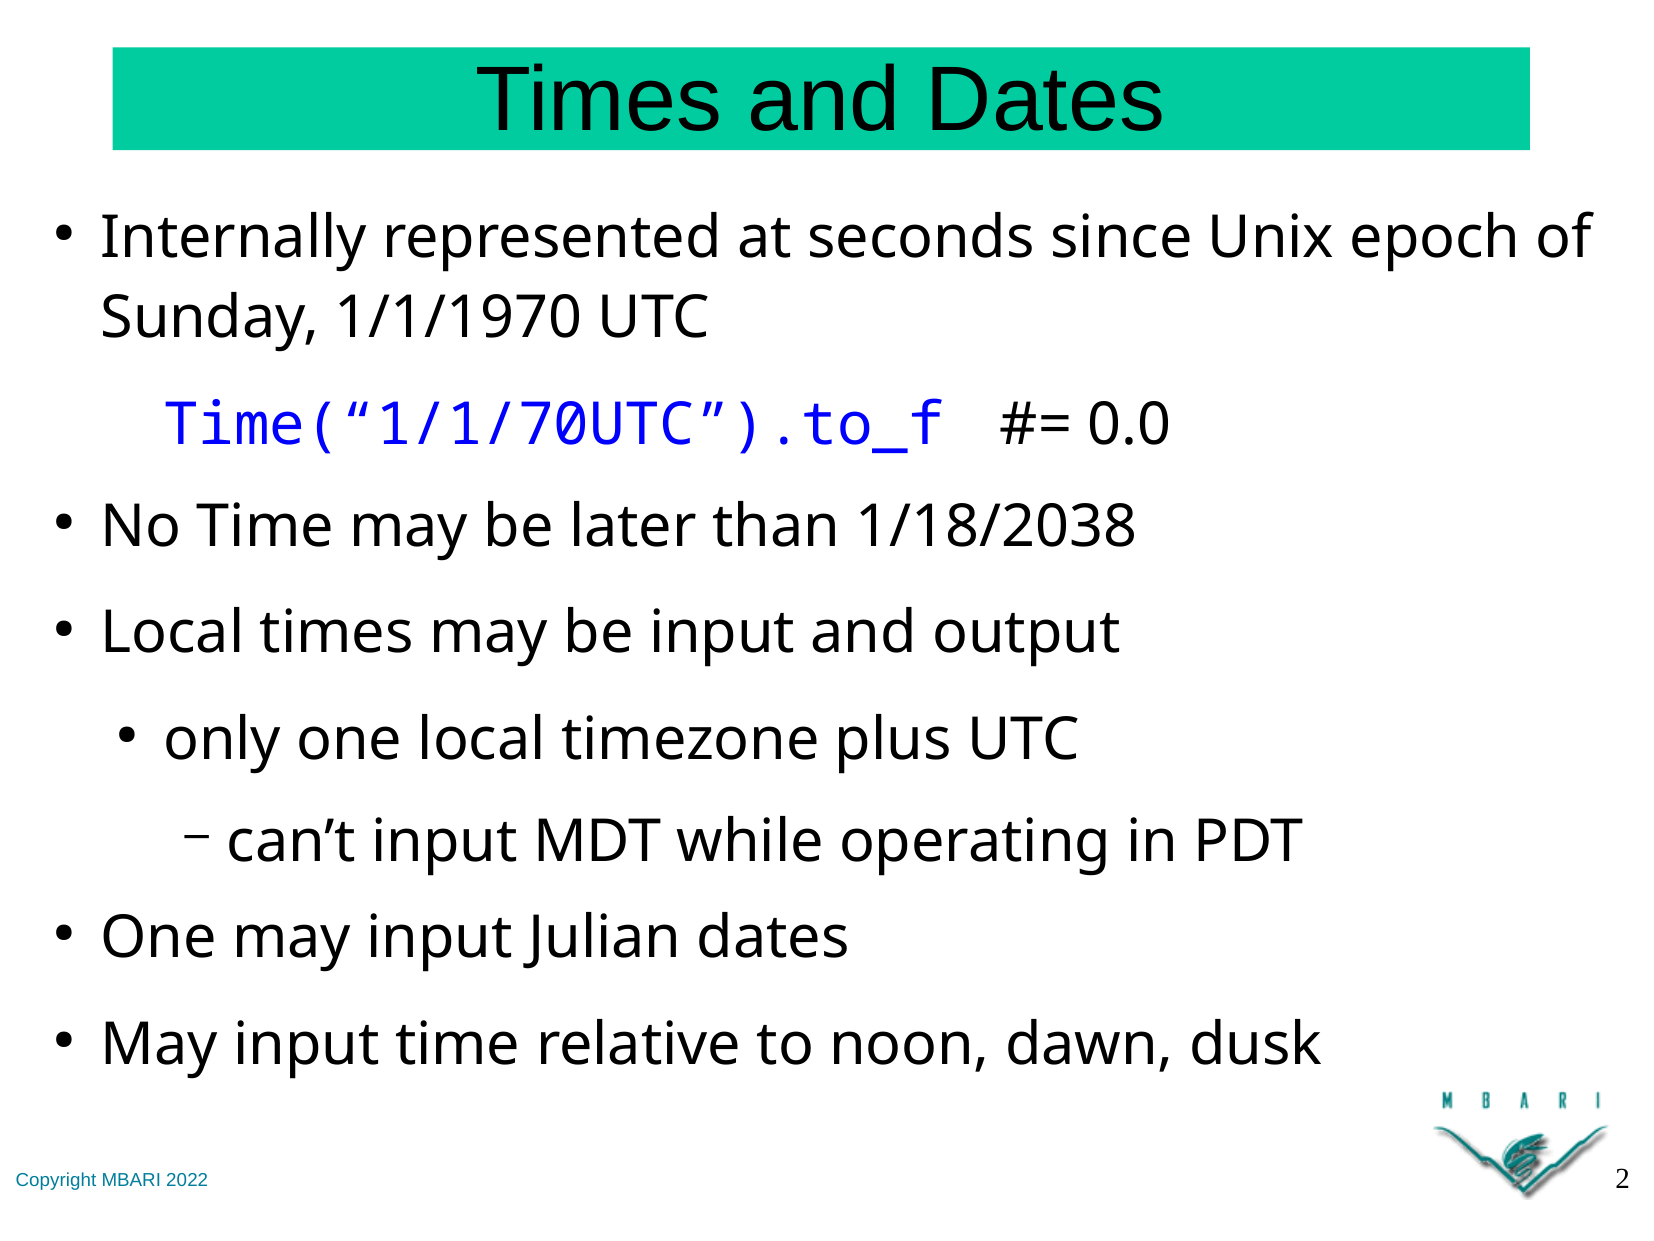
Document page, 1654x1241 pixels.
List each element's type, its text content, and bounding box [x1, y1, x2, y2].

list Internally represented at seconds since Unix epoch of Sunday, 1/1/1970 UTC Time(“1/1/70UTC”).to_f #= 0.0 No Time may be later than 1/18/2038 Local times may be input and output only one local timezone plus UTC can’t input MDT while operating in PDT One may input Julian dates May input time relative to noon, dawn, dusk [37, 194, 1613, 1088]
title Times and Dates [112, 47, 1530, 151]
picture [1426, 1091, 1613, 1200]
